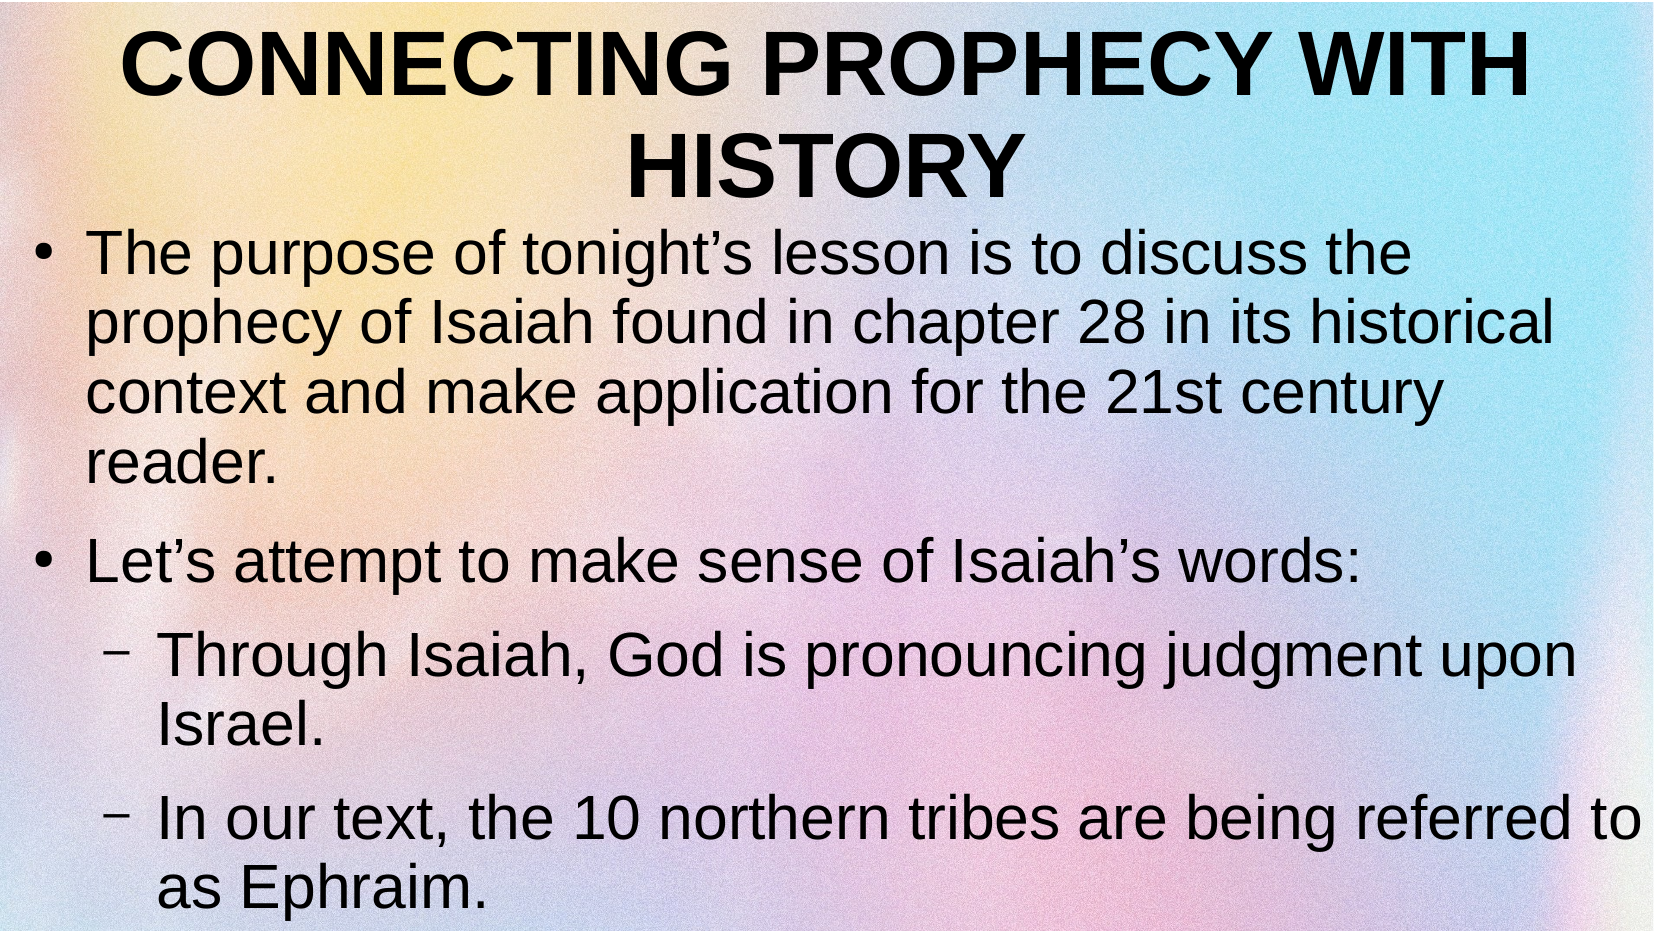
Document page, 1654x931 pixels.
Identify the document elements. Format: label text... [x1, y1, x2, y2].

title CONNECTING PROPHECY WITH HISTORY [82, 12, 1571, 217]
list The purpose of tonight’s lesson is to discuss the prophecy of Isaiah found in chapter 28 in its historical context and make application for the 21st century reader. Let’s attempt to make sense of Isaiah’s words: Through Isaiah, God is pronouncing judgment upon Israel. In our text, the 10 northern tribes are being referred to as Ephraim. [15, 217, 1651, 931]
picture [0, 2, 1654, 931]
